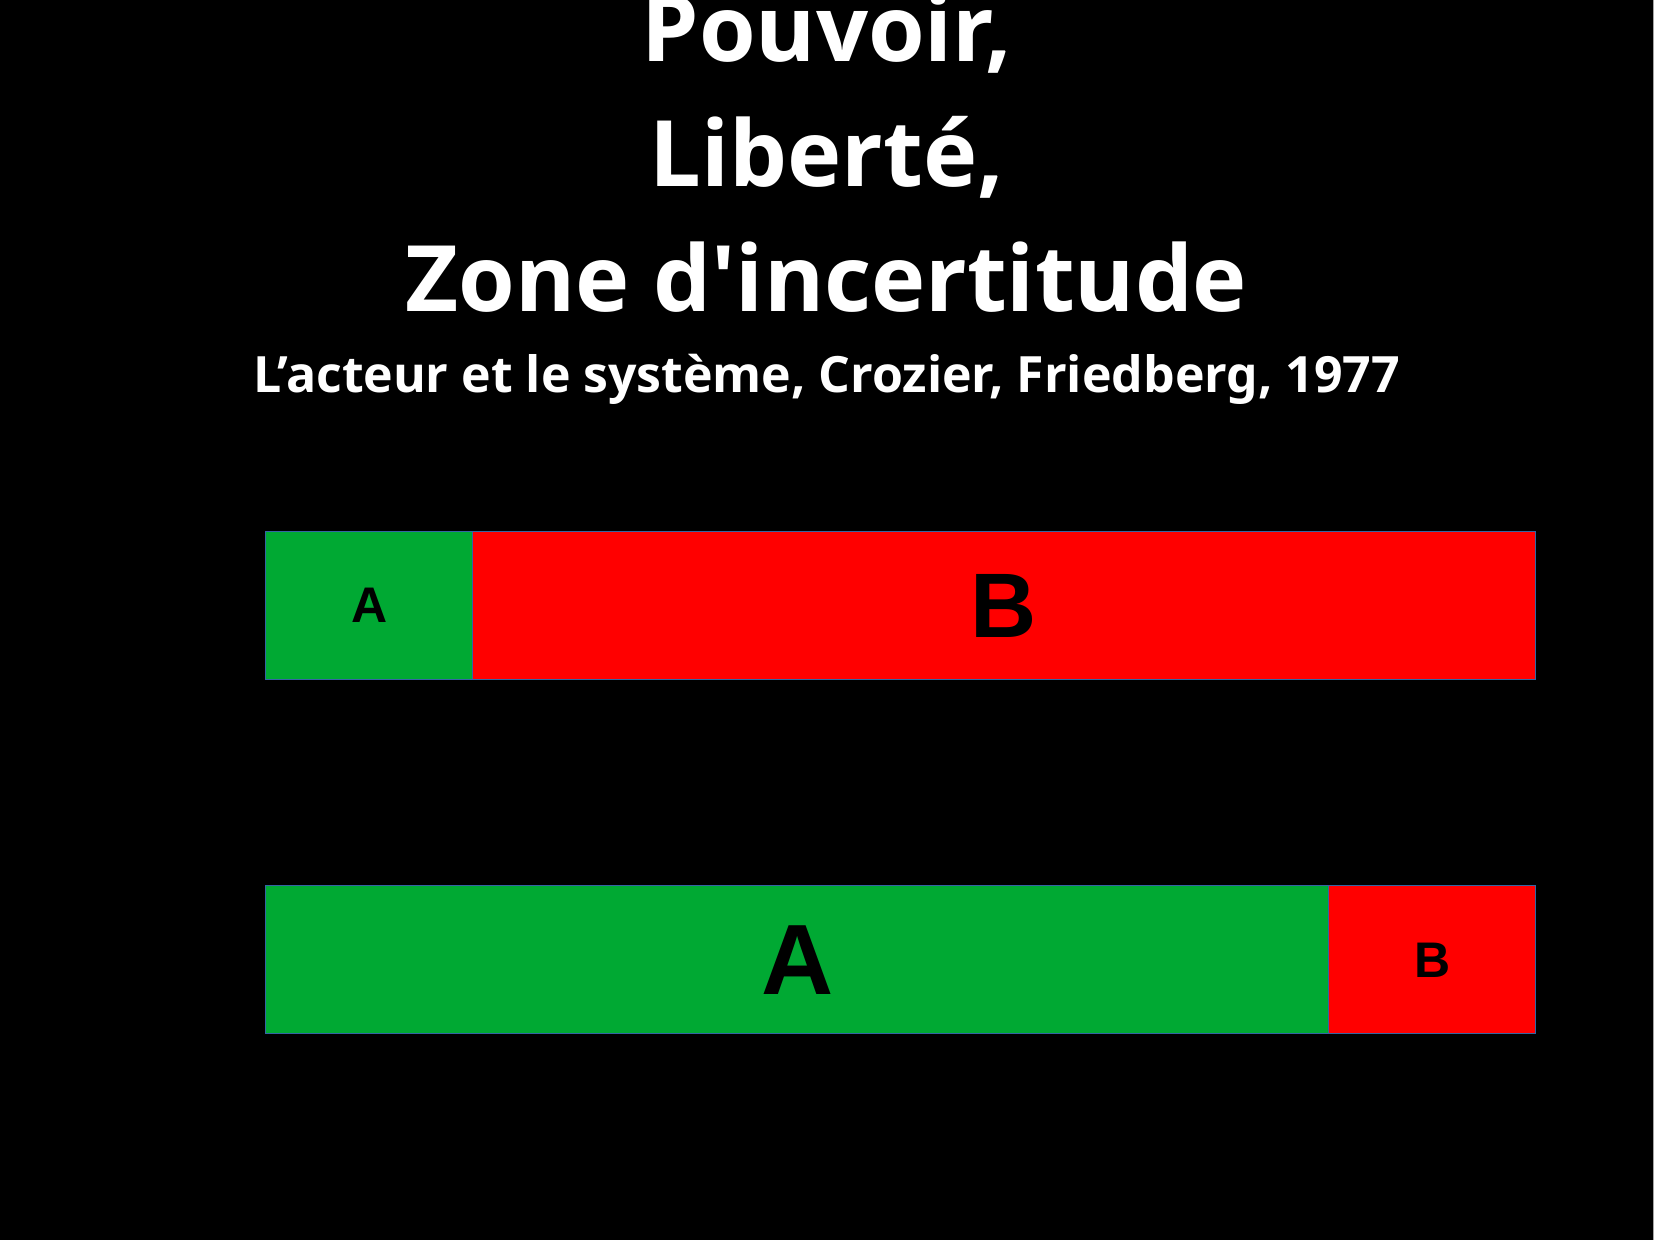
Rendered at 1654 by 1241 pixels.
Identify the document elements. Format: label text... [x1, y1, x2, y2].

text_box B [1328, 885, 1536, 1034]
text_box A [265, 531, 473, 680]
text_box B [473, 531, 1536, 680]
text_box A [265, 885, 1328, 1034]
title Pouvoir, Liberté, Zone d'incertitude L’acteur et le système, Crozier, Friedberg, 1977 [82, 16, 1571, 355]
